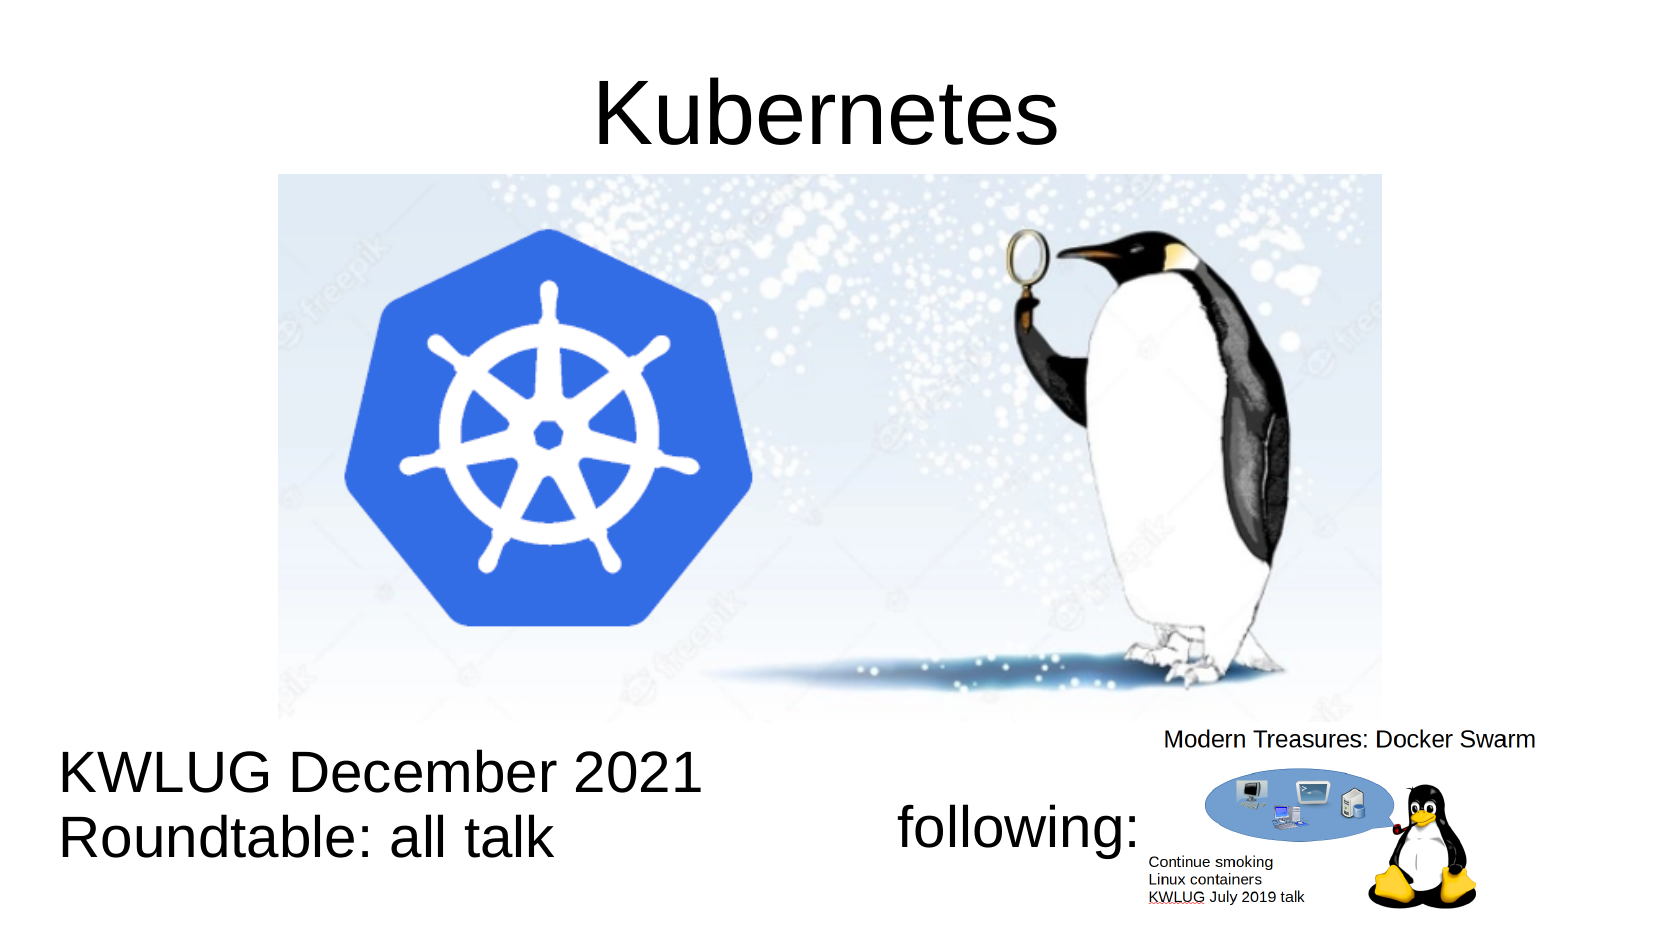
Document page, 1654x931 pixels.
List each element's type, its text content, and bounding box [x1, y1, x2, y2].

text_box following: [897, 767, 1145, 886]
text_box KWLUG December 2021 Roundtable: all talk [59, 724, 768, 886]
picture [278, 191, 1539, 910]
title Kubernetes [82, 35, 1571, 191]
